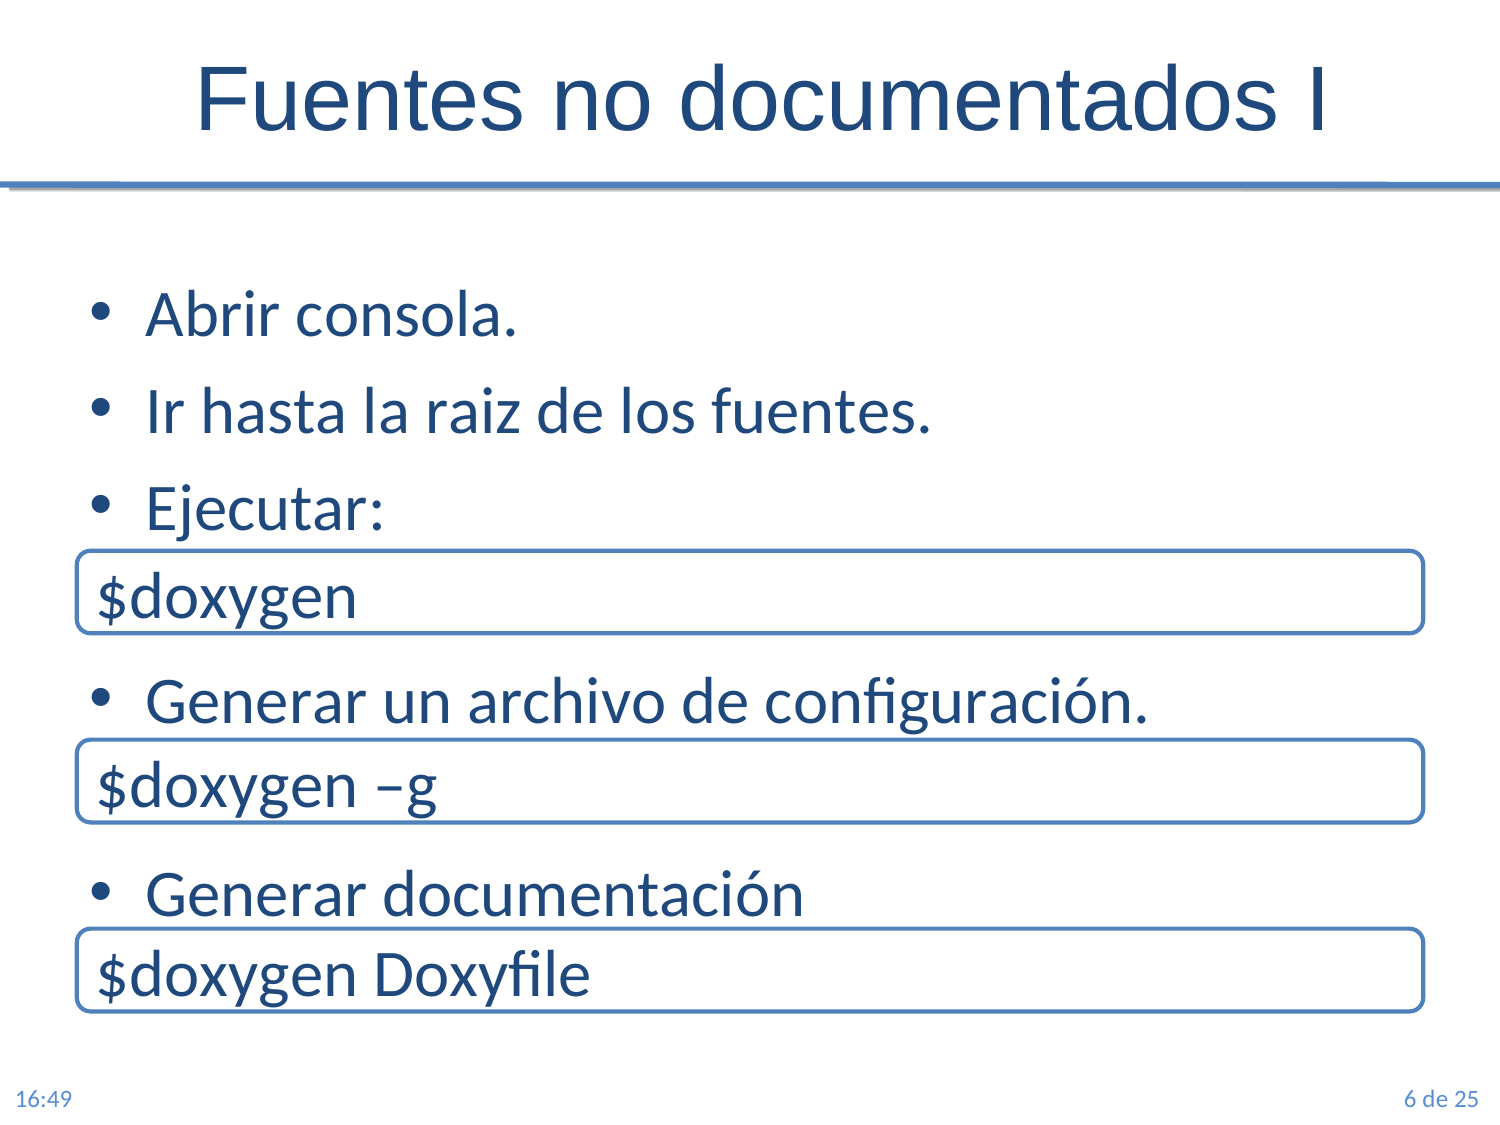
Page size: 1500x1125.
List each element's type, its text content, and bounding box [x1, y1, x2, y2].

text_box Fuentes no documentados I [88, 0, 1439, 181]
text_box $doxygen [76, 550, 1424, 634]
text_box Abrir consola. Ir hasta la raiz de los fuentes. Ejecutar: Generar un archivo de configuración. Generar documentación [75, 262, 1426, 1005]
text_box <number> de 25 [1352, 1070, 1500, 1125]
text_box $doxygen –g [76, 739, 1424, 823]
text_box $doxygen Doxyfile [76, 928, 1424, 1012]
text_box 16:49 [0, 1070, 124, 1125]
